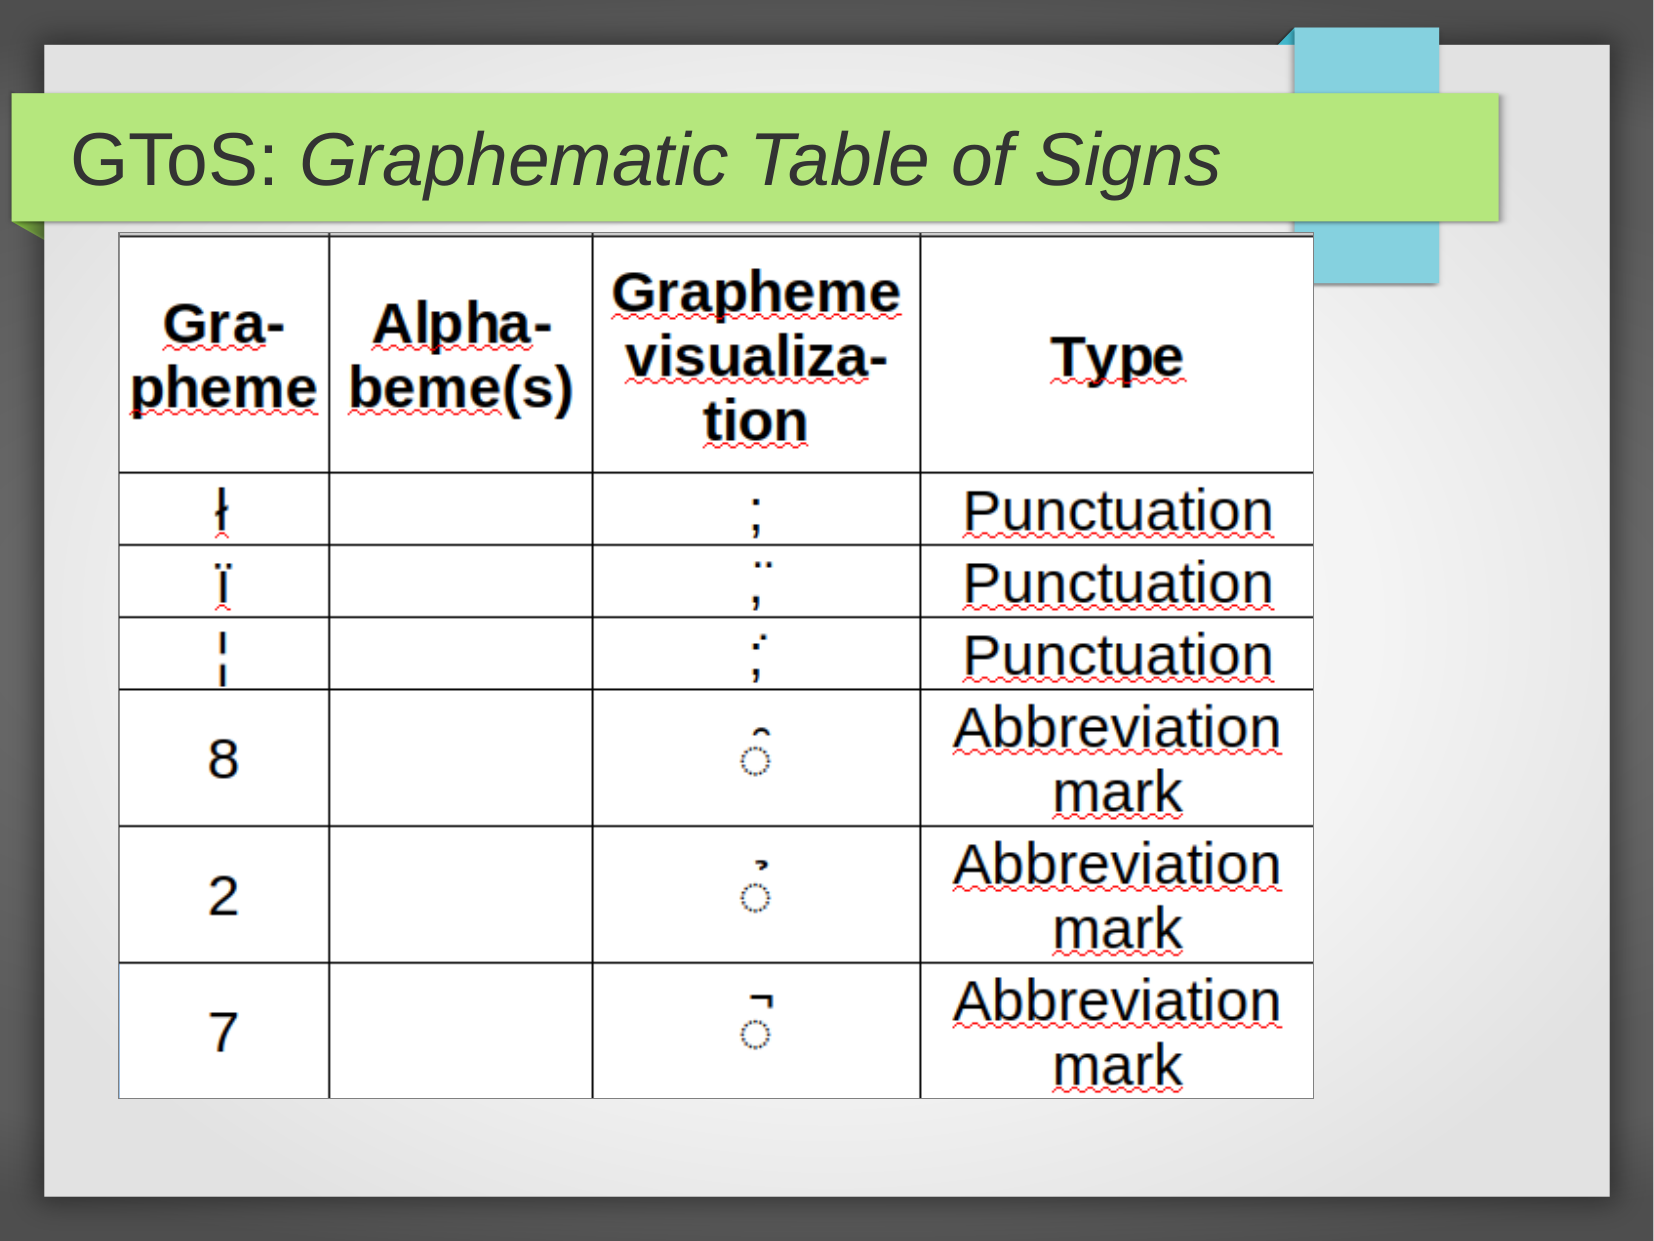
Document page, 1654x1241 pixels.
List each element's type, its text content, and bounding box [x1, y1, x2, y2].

picture [0, 0, 1654, 1241]
title GToS: Graphematic Table of Signs [70, 75, 1371, 244]
